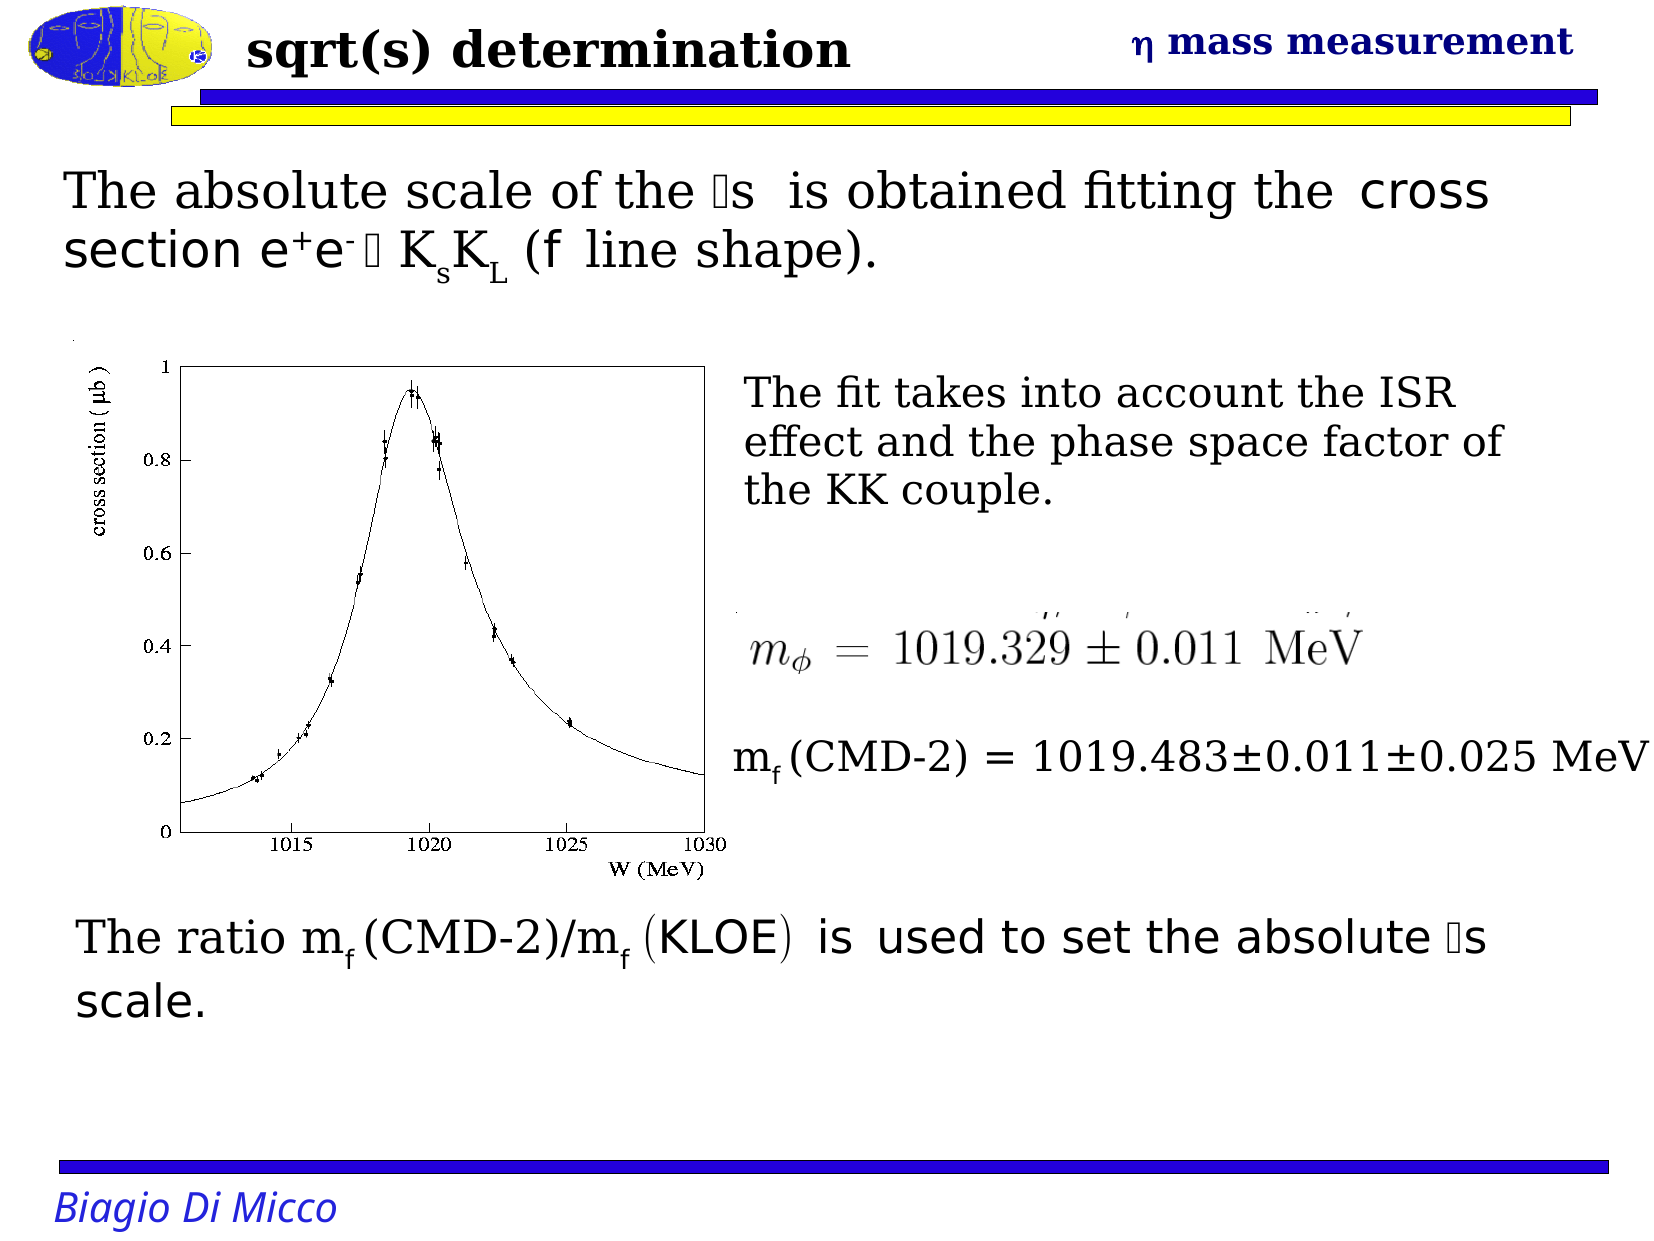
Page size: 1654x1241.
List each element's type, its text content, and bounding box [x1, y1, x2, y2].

text_box The ratio mf (CMD-2)/mf (KLOE) is used to set the absolute s scale. [75, 911, 1617, 978]
picture [20, 2, 220, 89]
text_box mf (CMD-2) = 1019.483±0.011±0.025 MeV [732, 732, 1654, 793]
text_box The fit takes into account the ISR effect and the phase space factor of the KK couple. [743, 369, 1585, 515]
text_box The absolute scale of the s is obtained fitting the cross section e+e-  KsKL (f line shape). [63, 162, 1611, 294]
picture [73, 340, 1365, 887]
text_box sqrt(s) determination [246, 20, 1198, 80]
